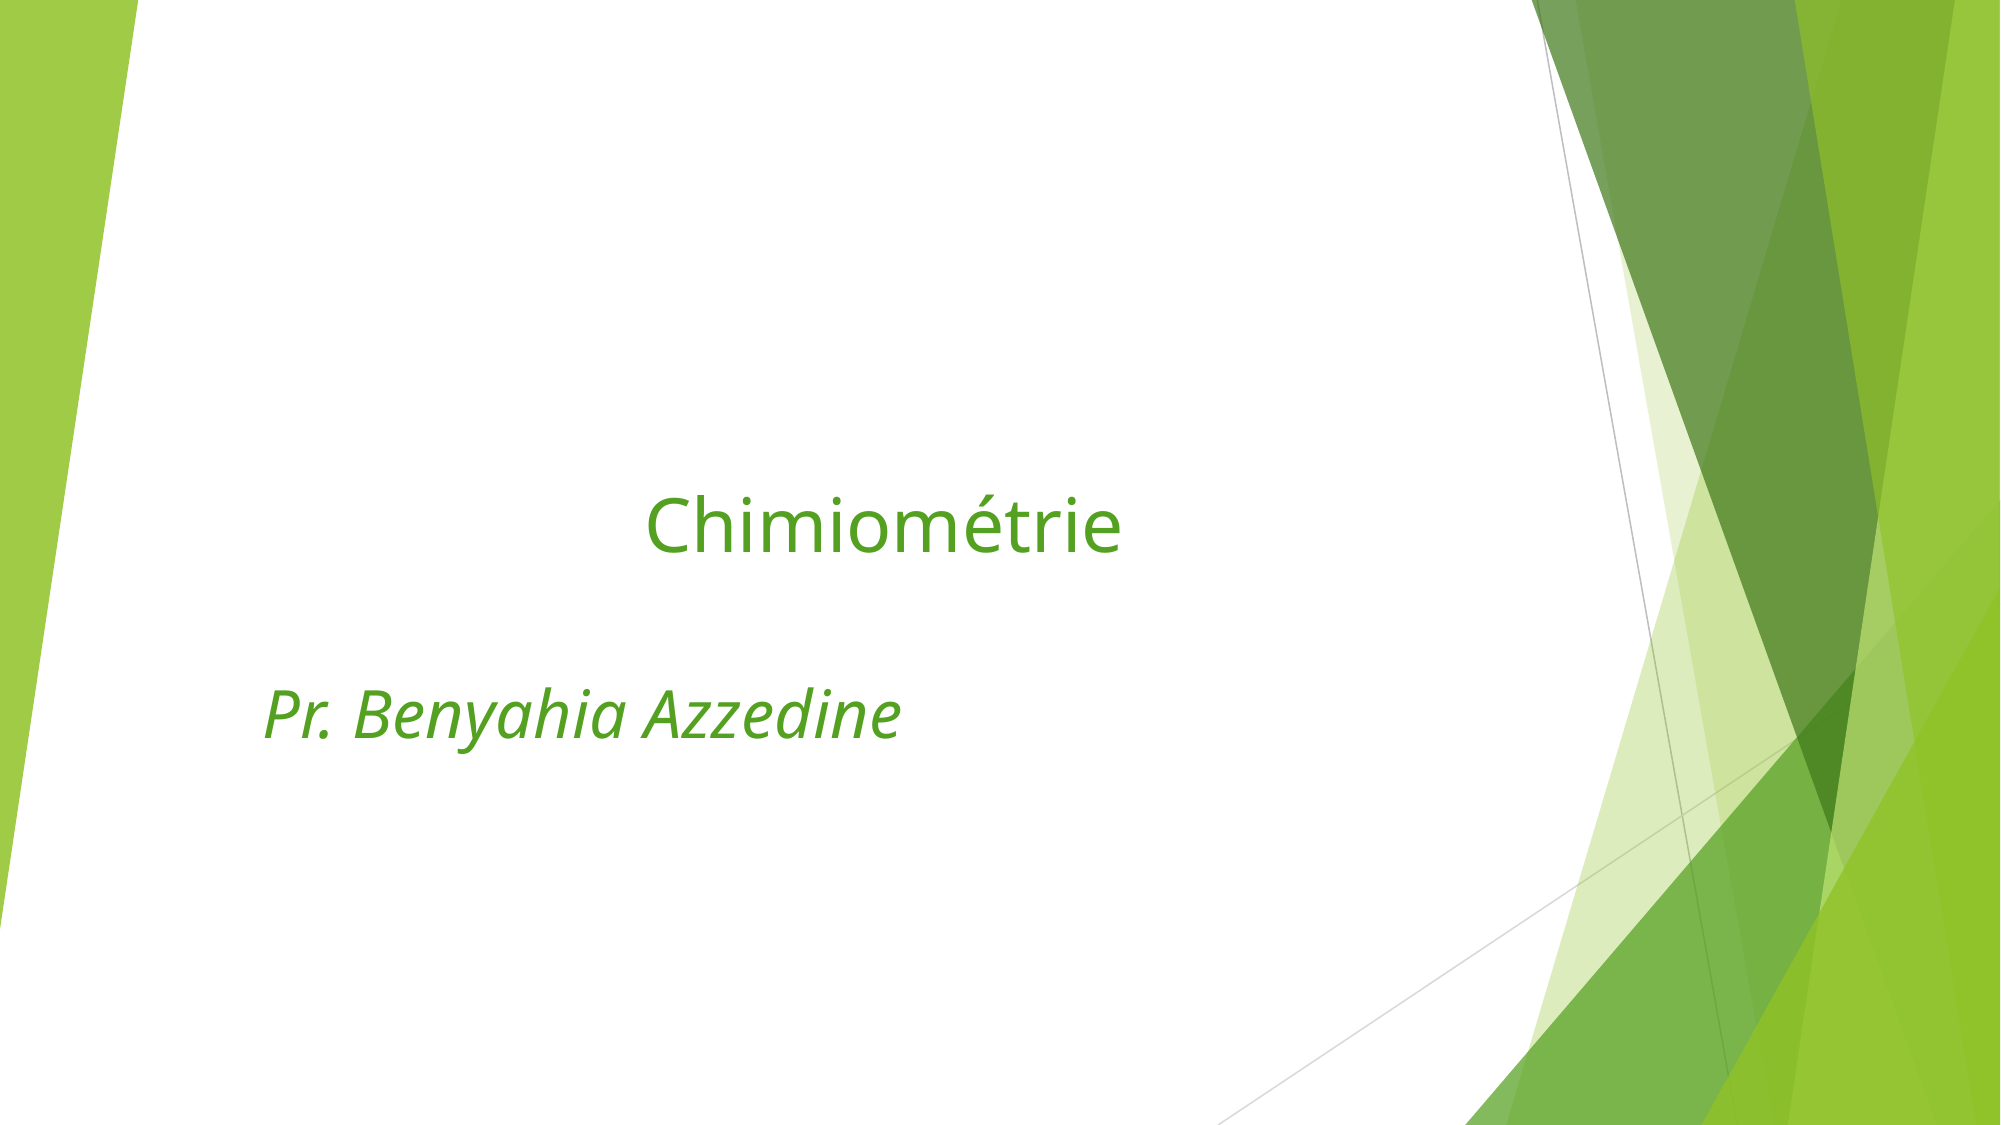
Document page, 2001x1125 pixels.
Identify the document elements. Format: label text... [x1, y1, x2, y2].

title Chimiométrie [247, 460, 1522, 664]
subtitle Pr. Benyahia Azzedine [247, 664, 1522, 845]
